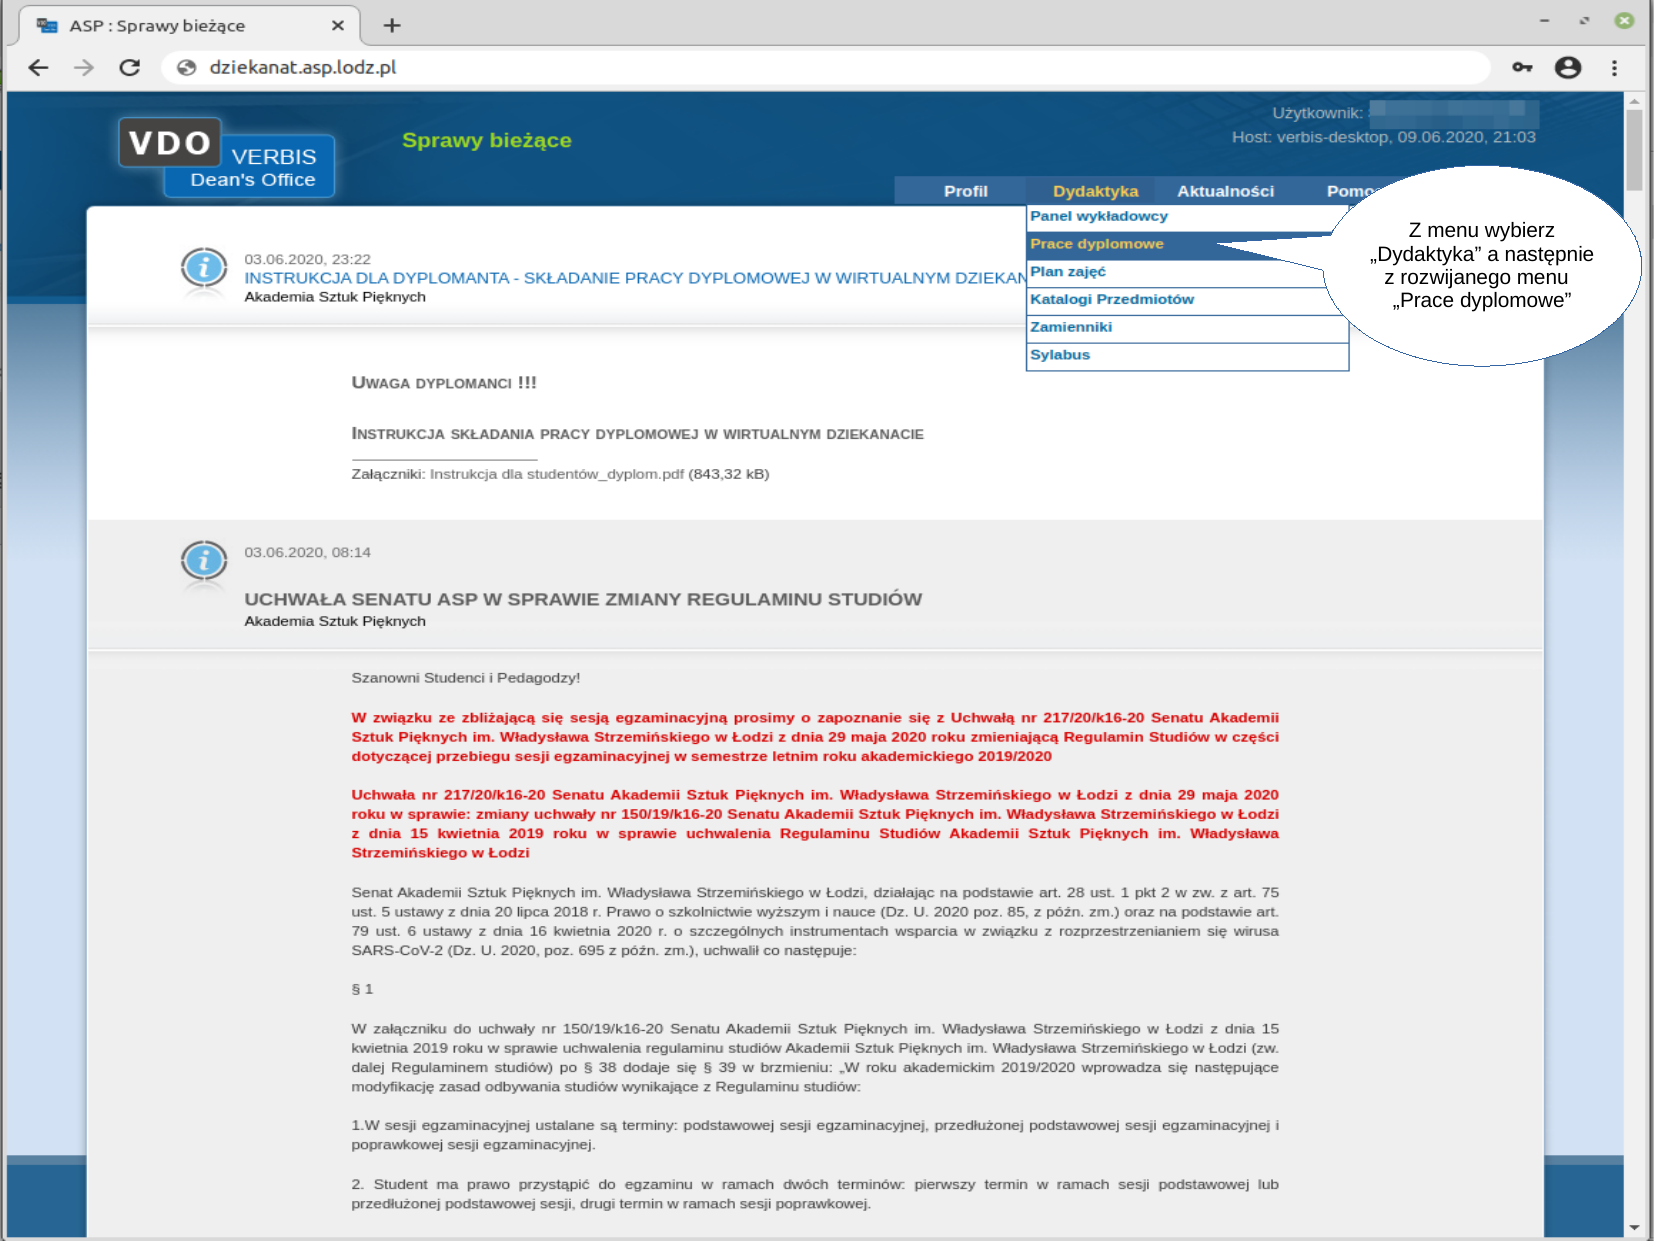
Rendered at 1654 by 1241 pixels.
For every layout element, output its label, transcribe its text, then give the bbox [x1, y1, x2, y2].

text_box Z menu wybierz „Dydaktyka” a następnie z rozwijanego menu „Prace dyplomowe” [1213, 165, 1642, 367]
picture [0, 0, 1654, 1241]
